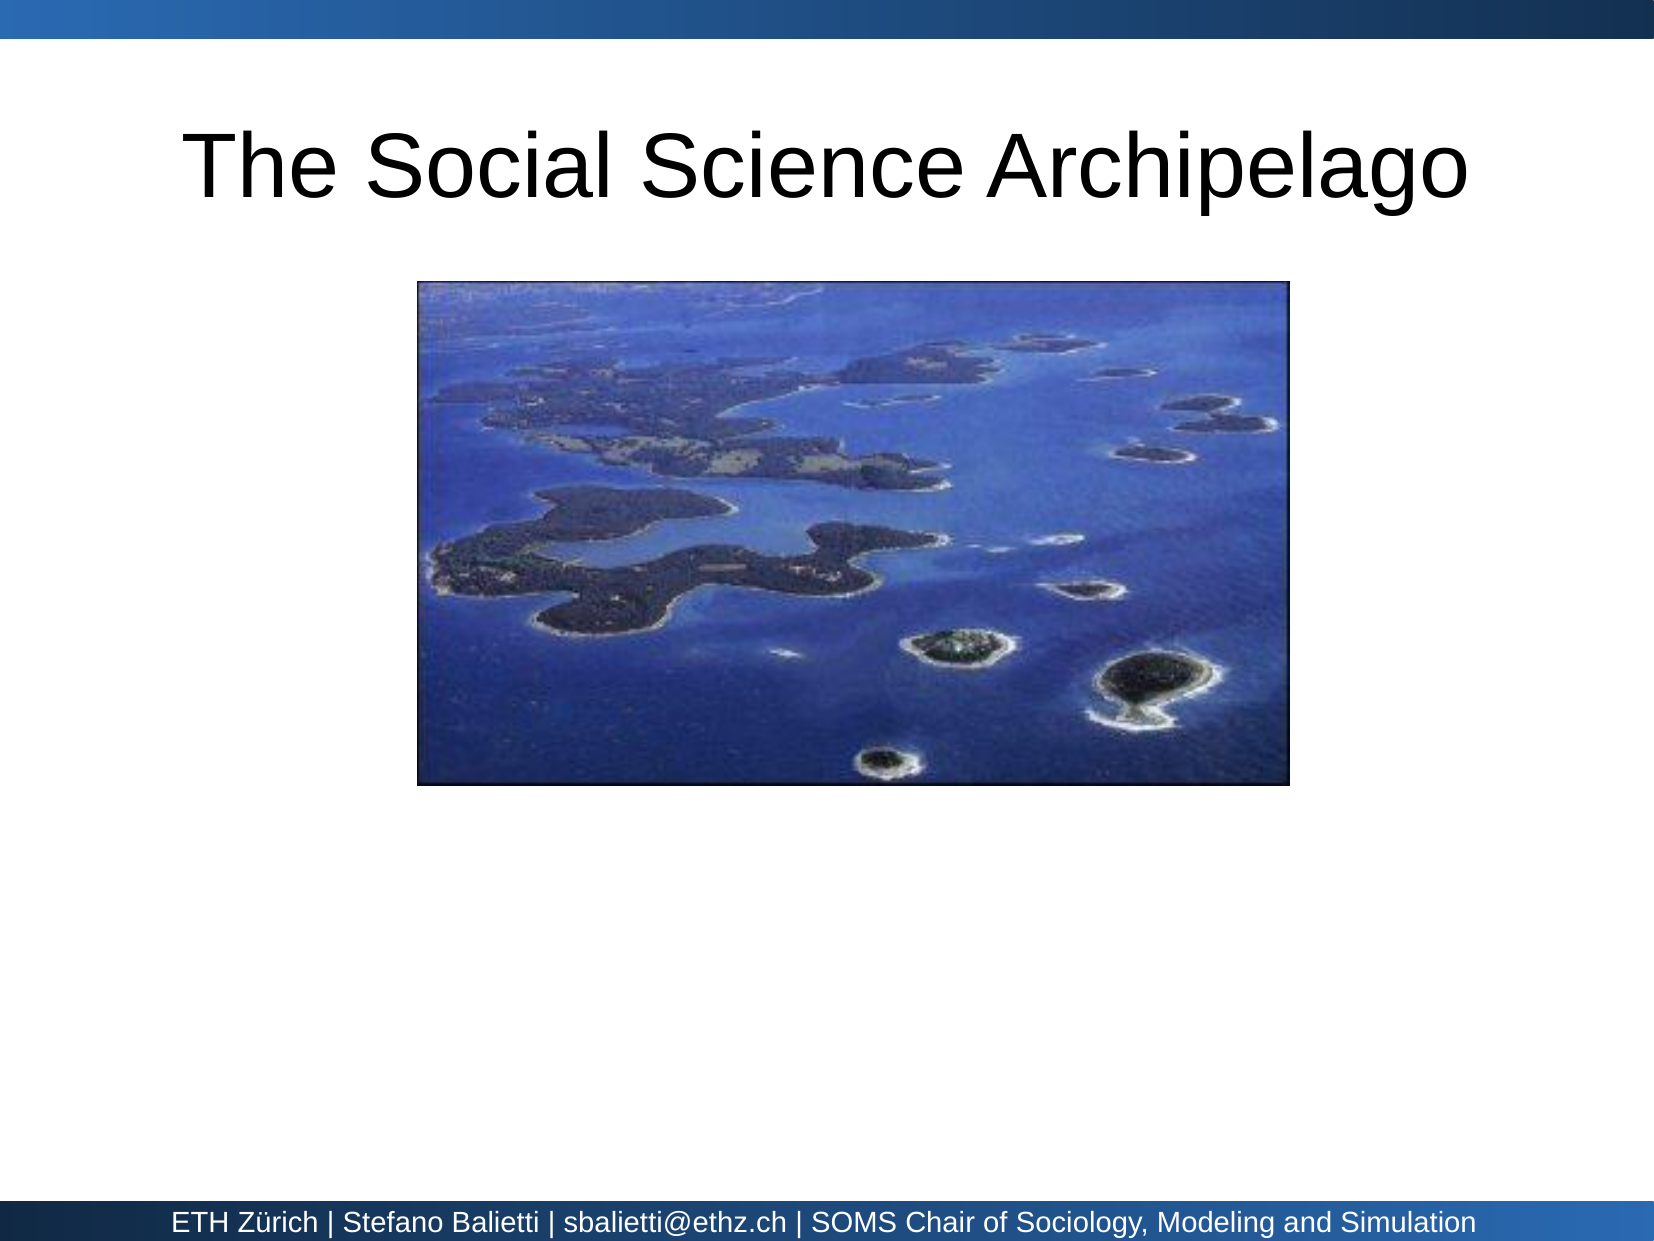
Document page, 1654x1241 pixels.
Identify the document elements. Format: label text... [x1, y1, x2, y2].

picture [417, 281, 1290, 786]
title The Social Science Archipelago [0, 116, 1654, 342]
